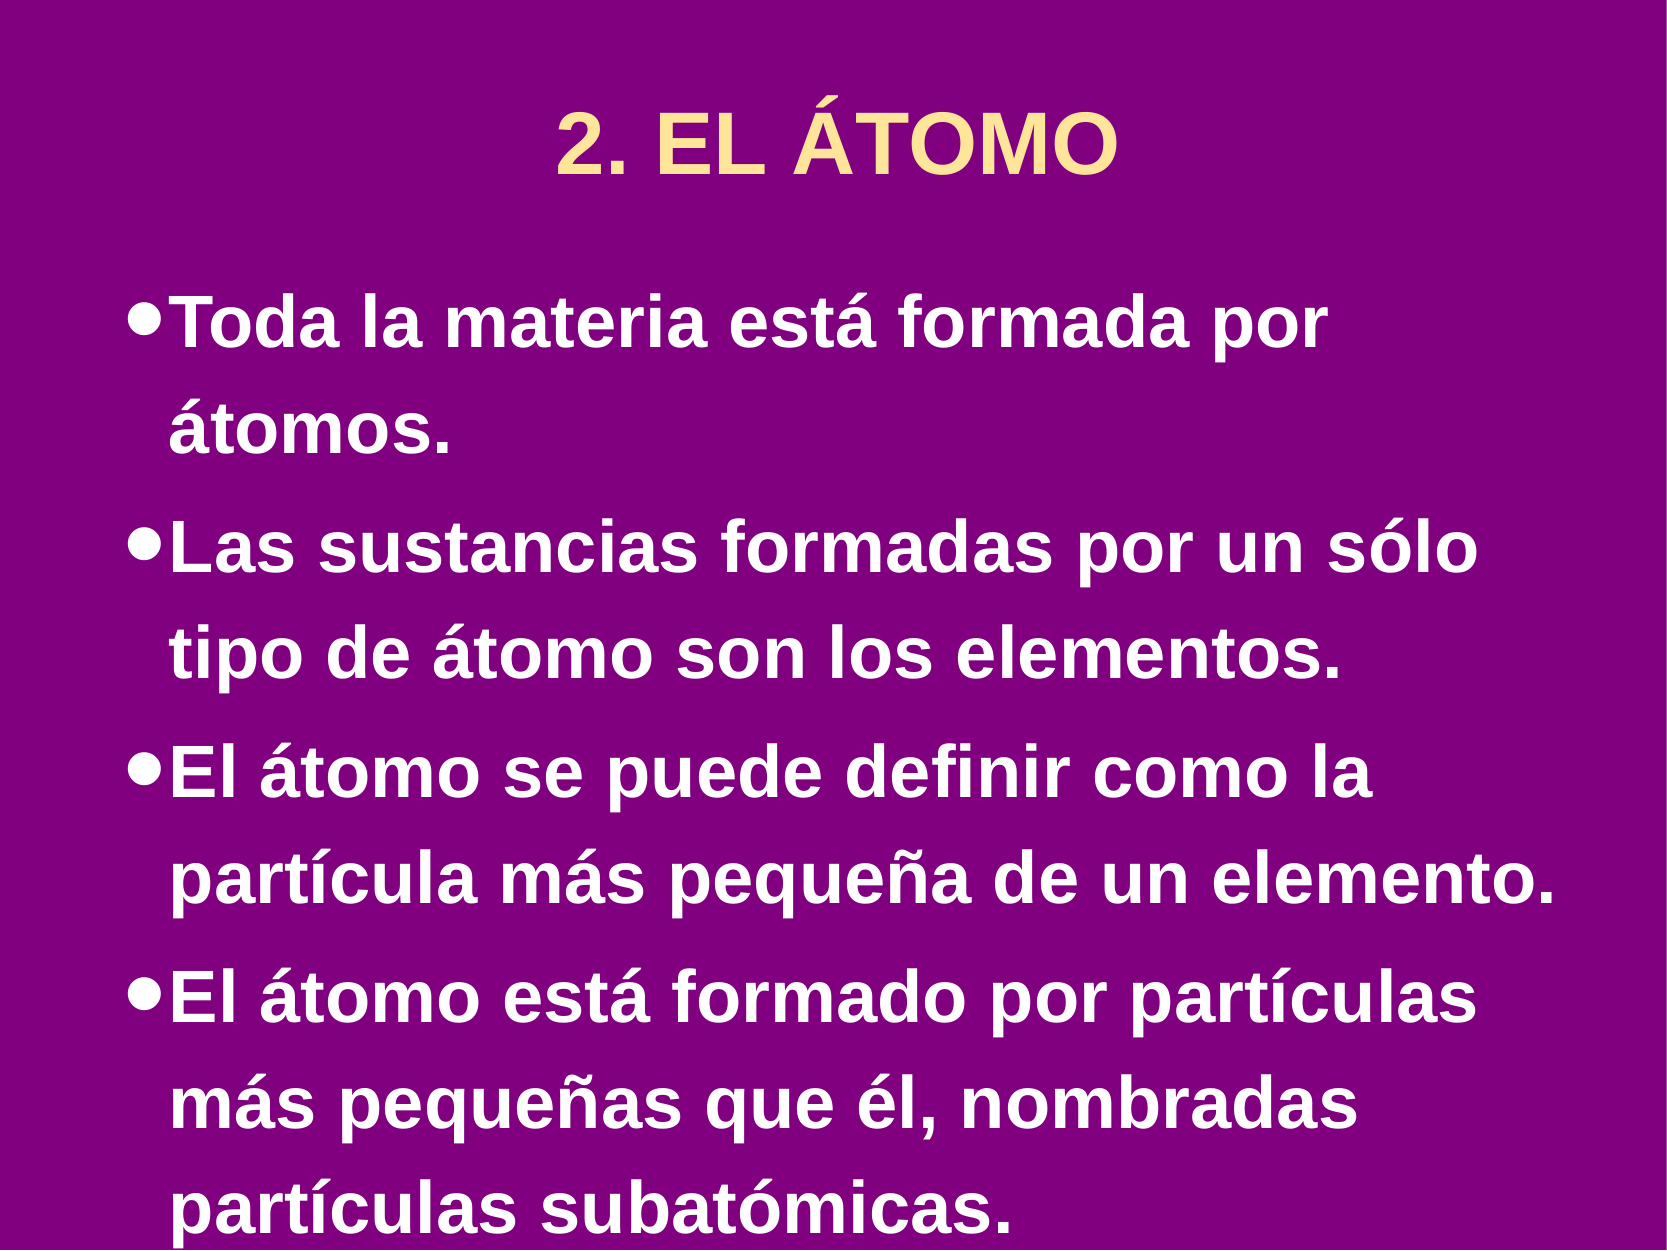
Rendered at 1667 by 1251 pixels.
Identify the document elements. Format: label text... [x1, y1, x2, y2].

text_box 2. EL ÁTOMO [283, 79, 1394, 219]
text_box Toda la materia está formada por átomos. Las sustancias formadas por un sólo tipo de átomo son los elementos. El átomo se puede definir como la partícula más pequeña de un elemento. El átomo está formado por partículas más pequeñas que él, nombradas partículas subatómicas. [99, 249, 1579, 1222]
